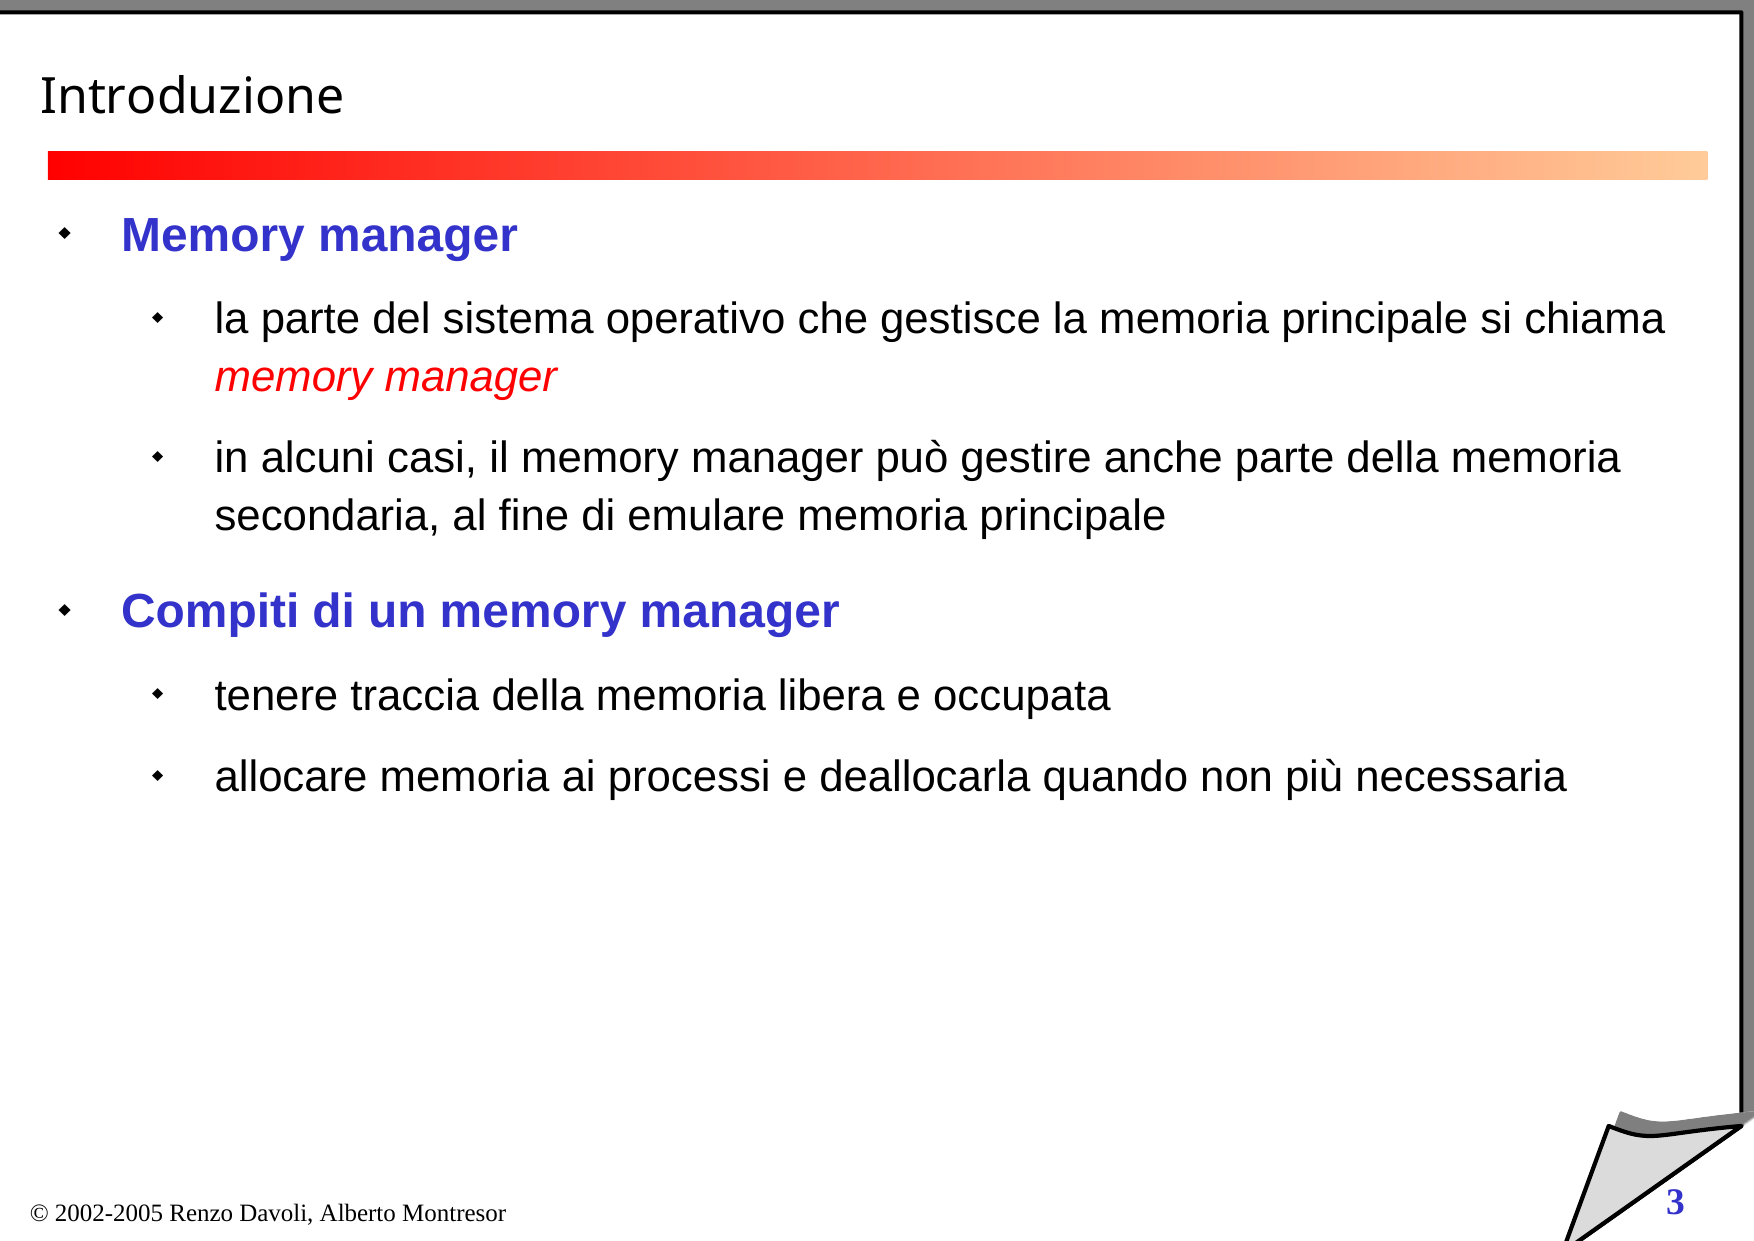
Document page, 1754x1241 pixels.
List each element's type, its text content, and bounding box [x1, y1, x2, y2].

title Introduzione [40, 49, 1714, 144]
list Memory manager la parte del sistema operativo che gestisce la memoria principale si chiama memory manager in alcuni casi, il memory manager può gestire anche parte della memoria secondaria, al fine di emulare memoria principale Compiti di un memory manager tenere traccia della memoria libera e occupata allocare memoria ai processi e deallocarla quando non più necessaria [58, 206, 1696, 924]
text_box MMU [750, 152, 754, 179]
